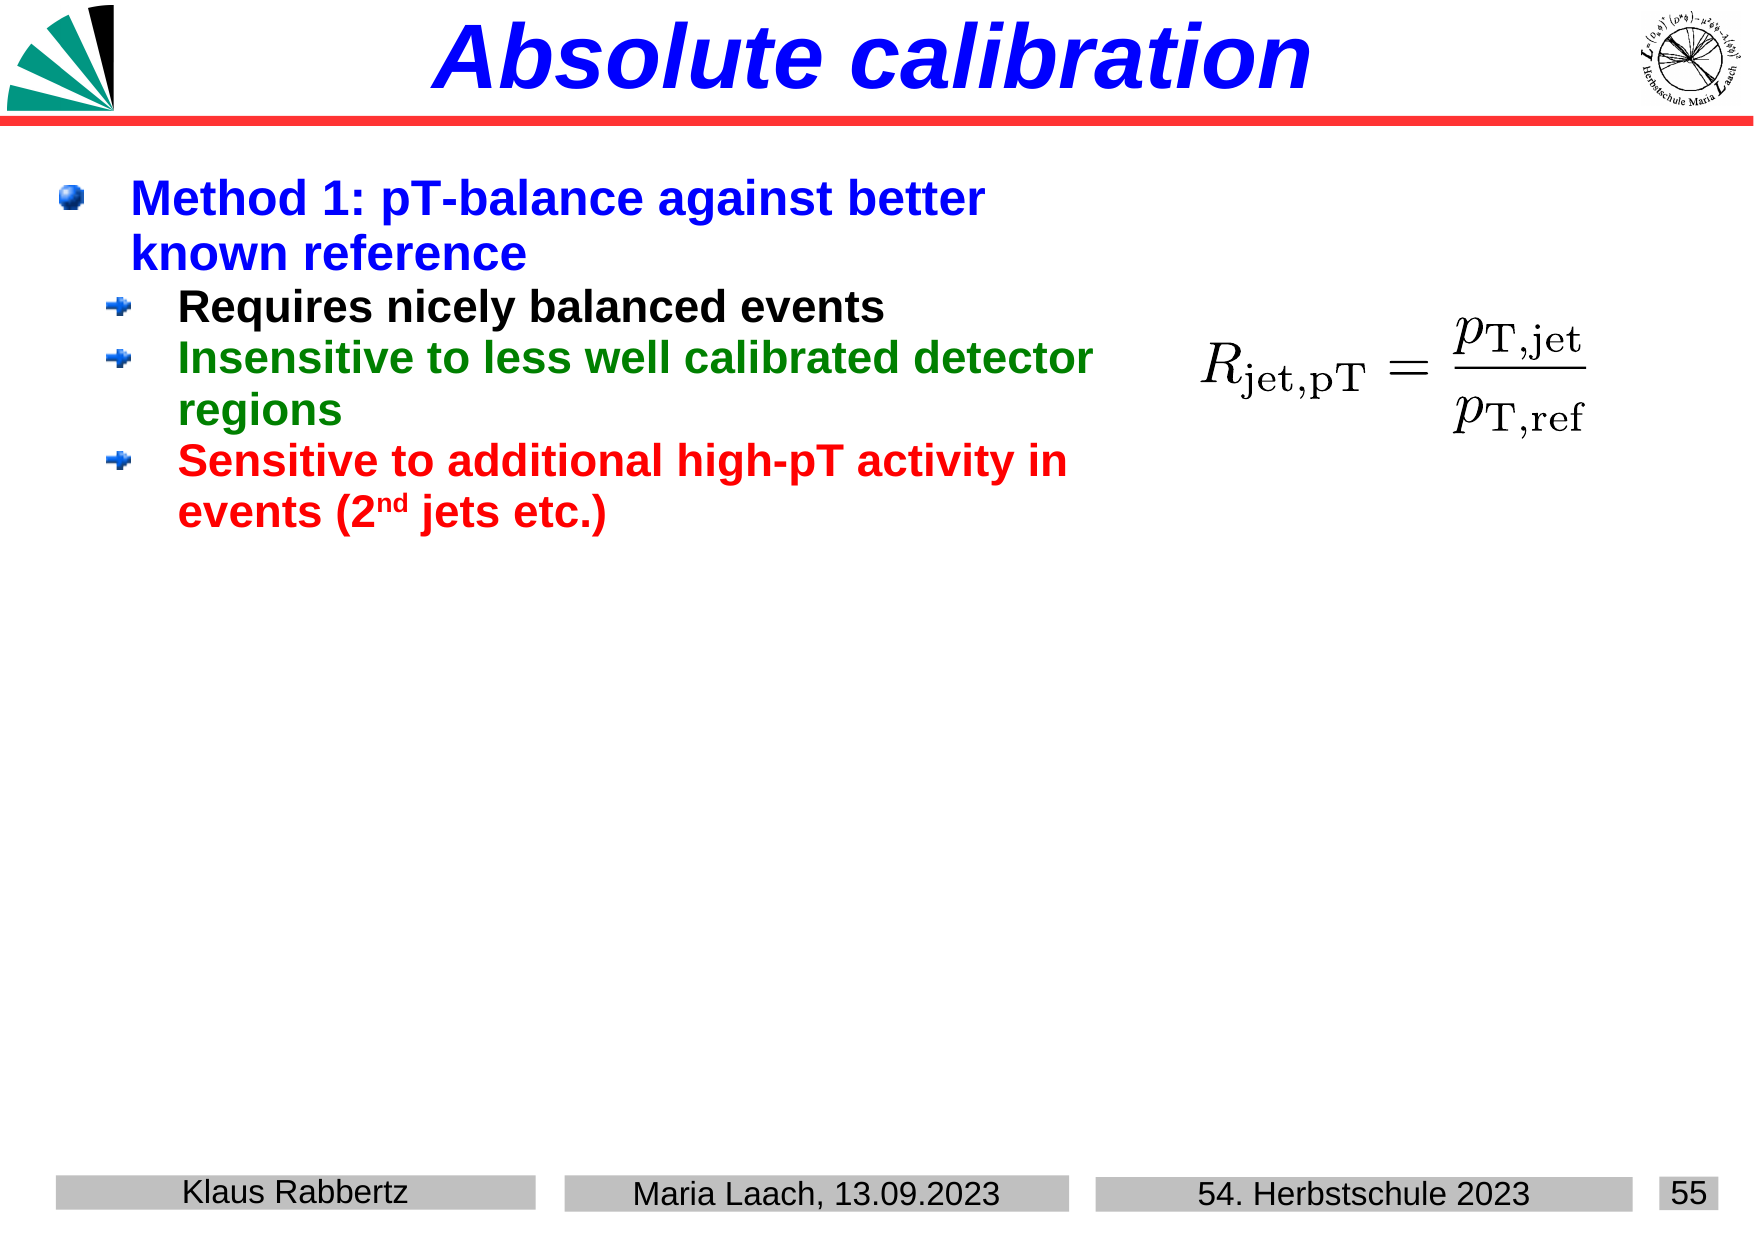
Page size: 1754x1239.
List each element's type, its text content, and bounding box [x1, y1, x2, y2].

picture [1197, 317, 1587, 439]
title Absolute calibration [129, 0, 1617, 114]
picture [1641, 11, 1741, 106]
picture [7, 5, 114, 112]
text_box Method 1: pT-balance against better known reference Requires nicely balanced events Insensitive to less well calibrated detector regions Sensitive to additional high-pT activity in events (2nd jets etc.) [35, 163, 1114, 934]
